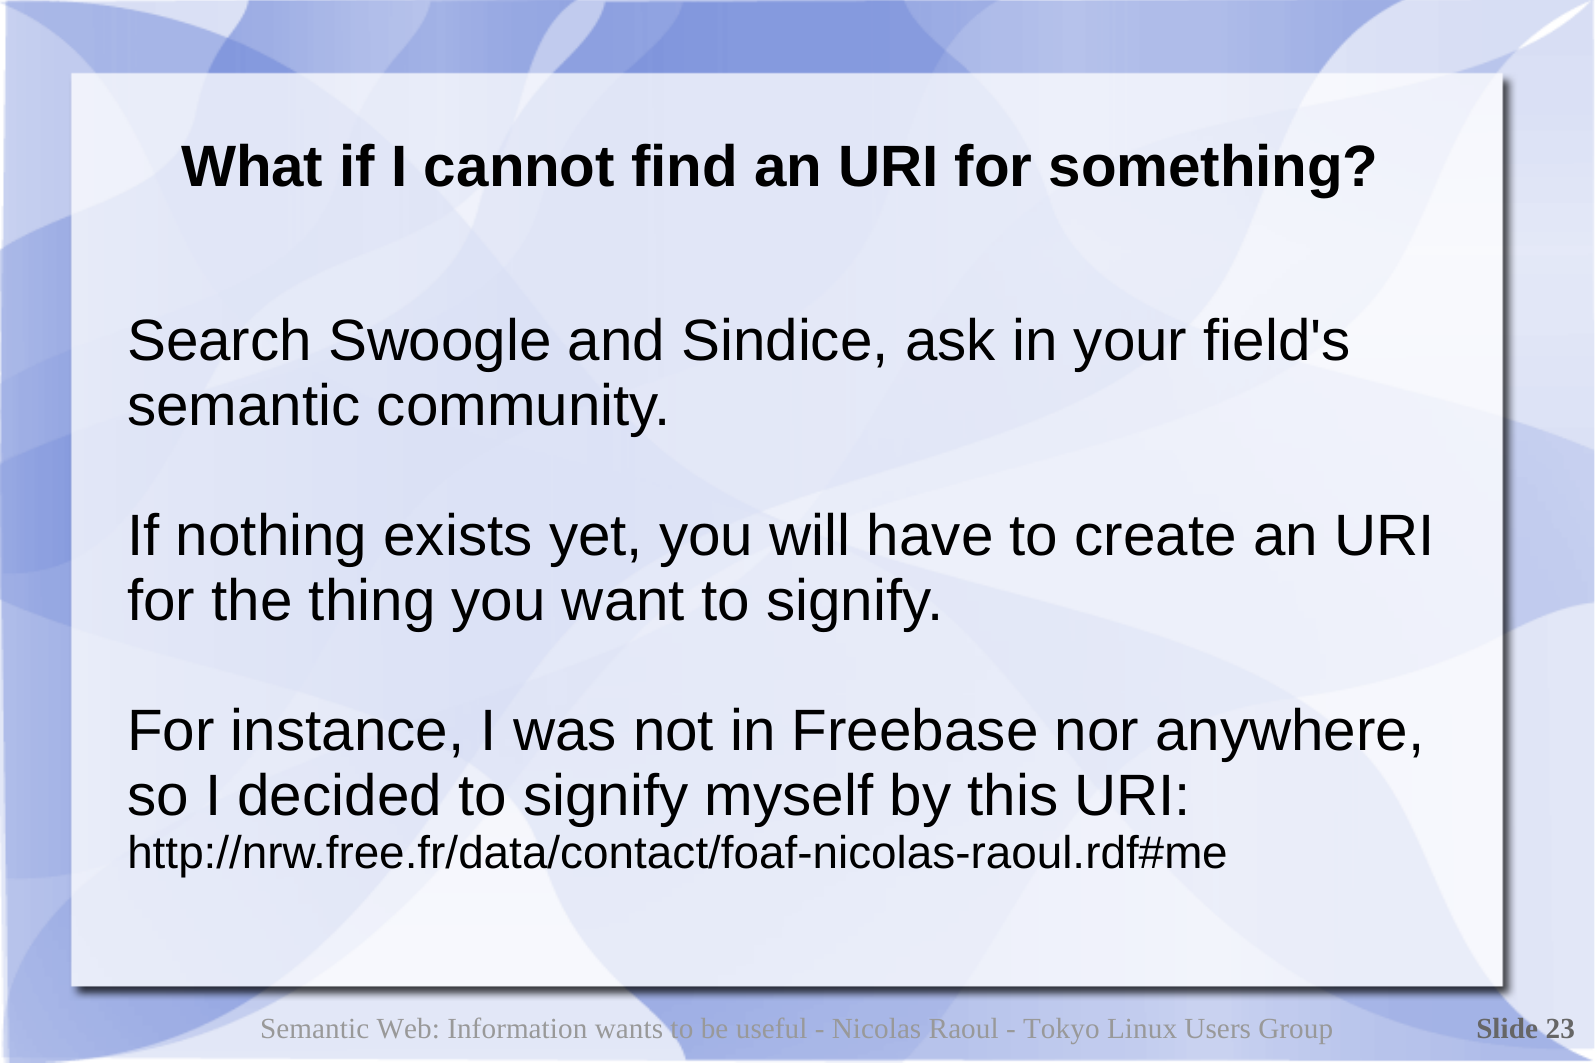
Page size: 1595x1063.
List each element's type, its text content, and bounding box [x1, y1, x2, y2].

picture [0, 0, 1595, 1063]
text_box Search Swoogle and Sindice, ask in your field's semantic community. If nothing exists yet, you will have to create an URI for the thing you want to signify. For instance, I was not in Freebase nor anywhere, so I decided to signify myself by this URI: http://nrw.free.fr/data/contact/foaf-nicolas-raoul.rdf#me [112, 300, 1463, 952]
title What if I cannot find an URI for something? [79, 85, 1481, 248]
